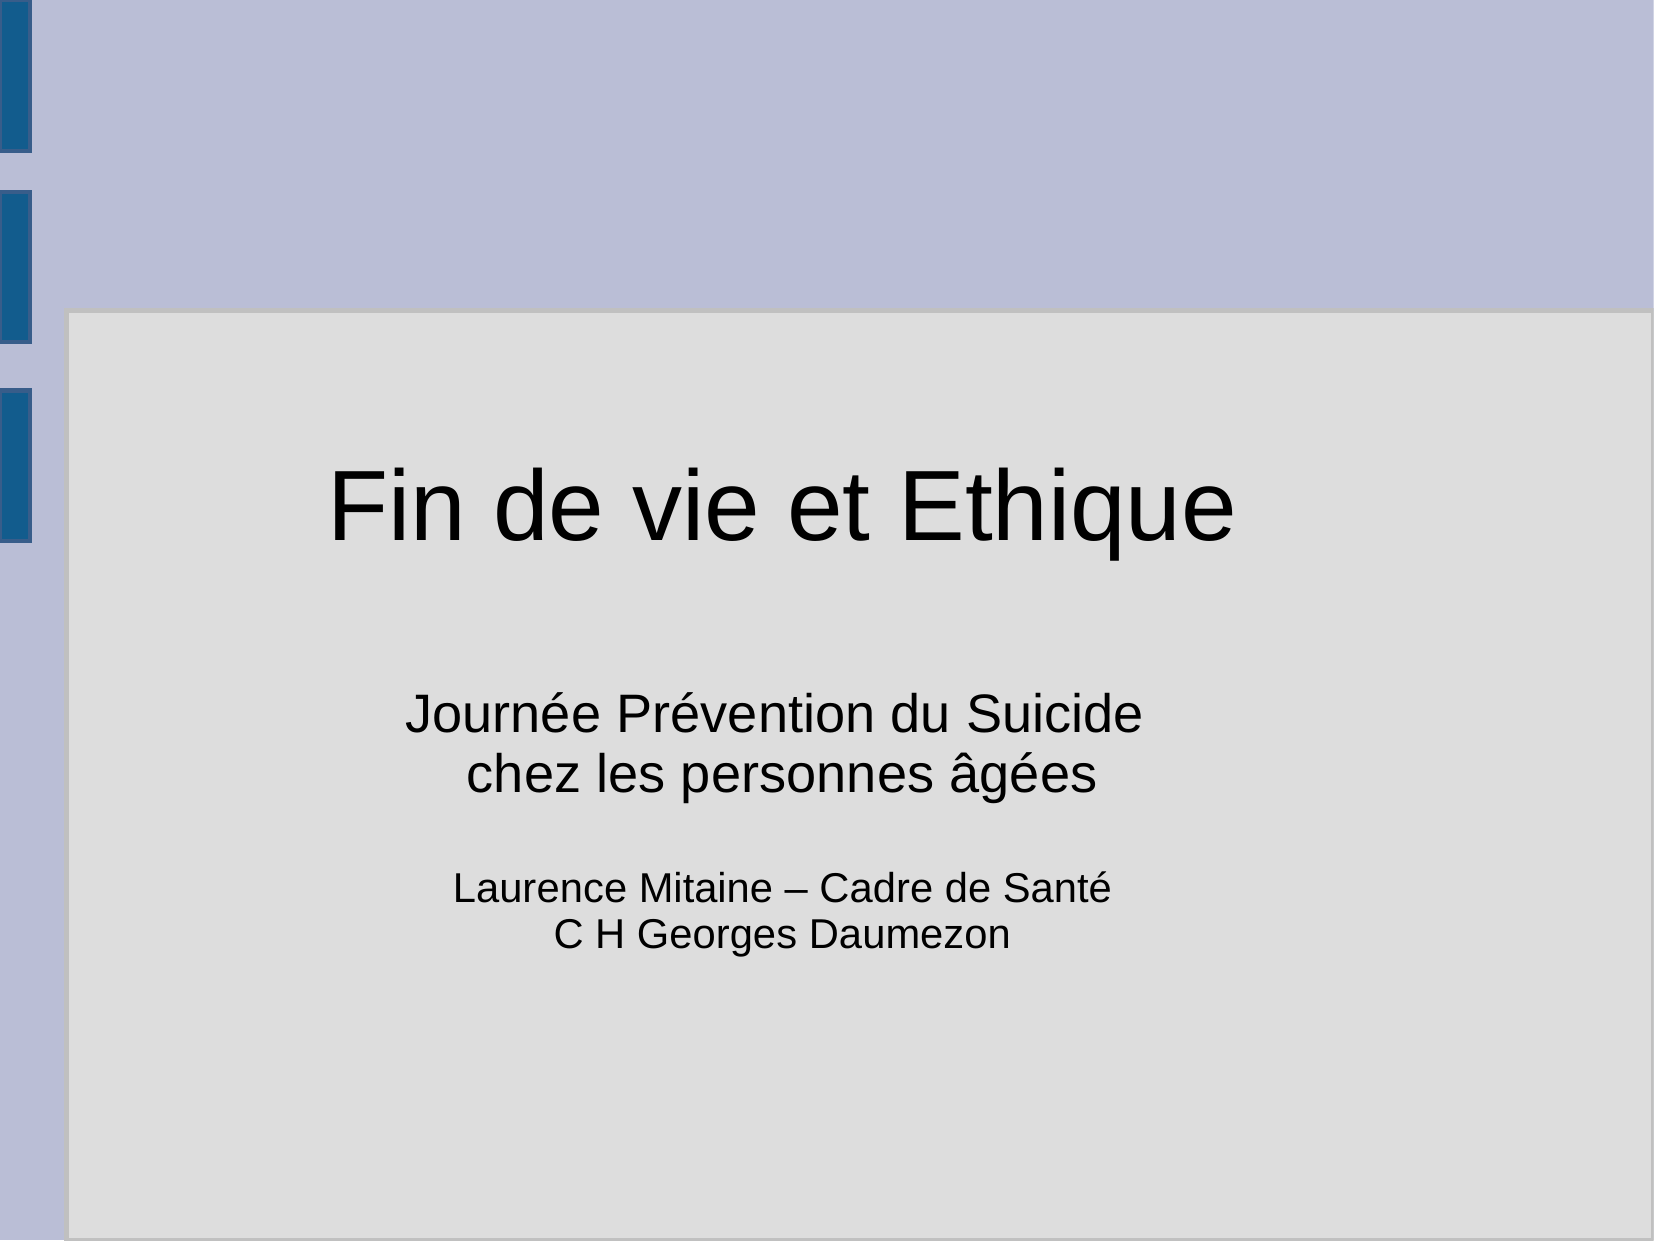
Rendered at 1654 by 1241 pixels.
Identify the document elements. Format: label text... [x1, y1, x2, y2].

text_box Fin de vie et Ethique Journée Prévention du Suicide chez les personnes âgées Laurence Mitaine – Cadre de Santé C H Georges Daumezon [206, 442, 1359, 1063]
